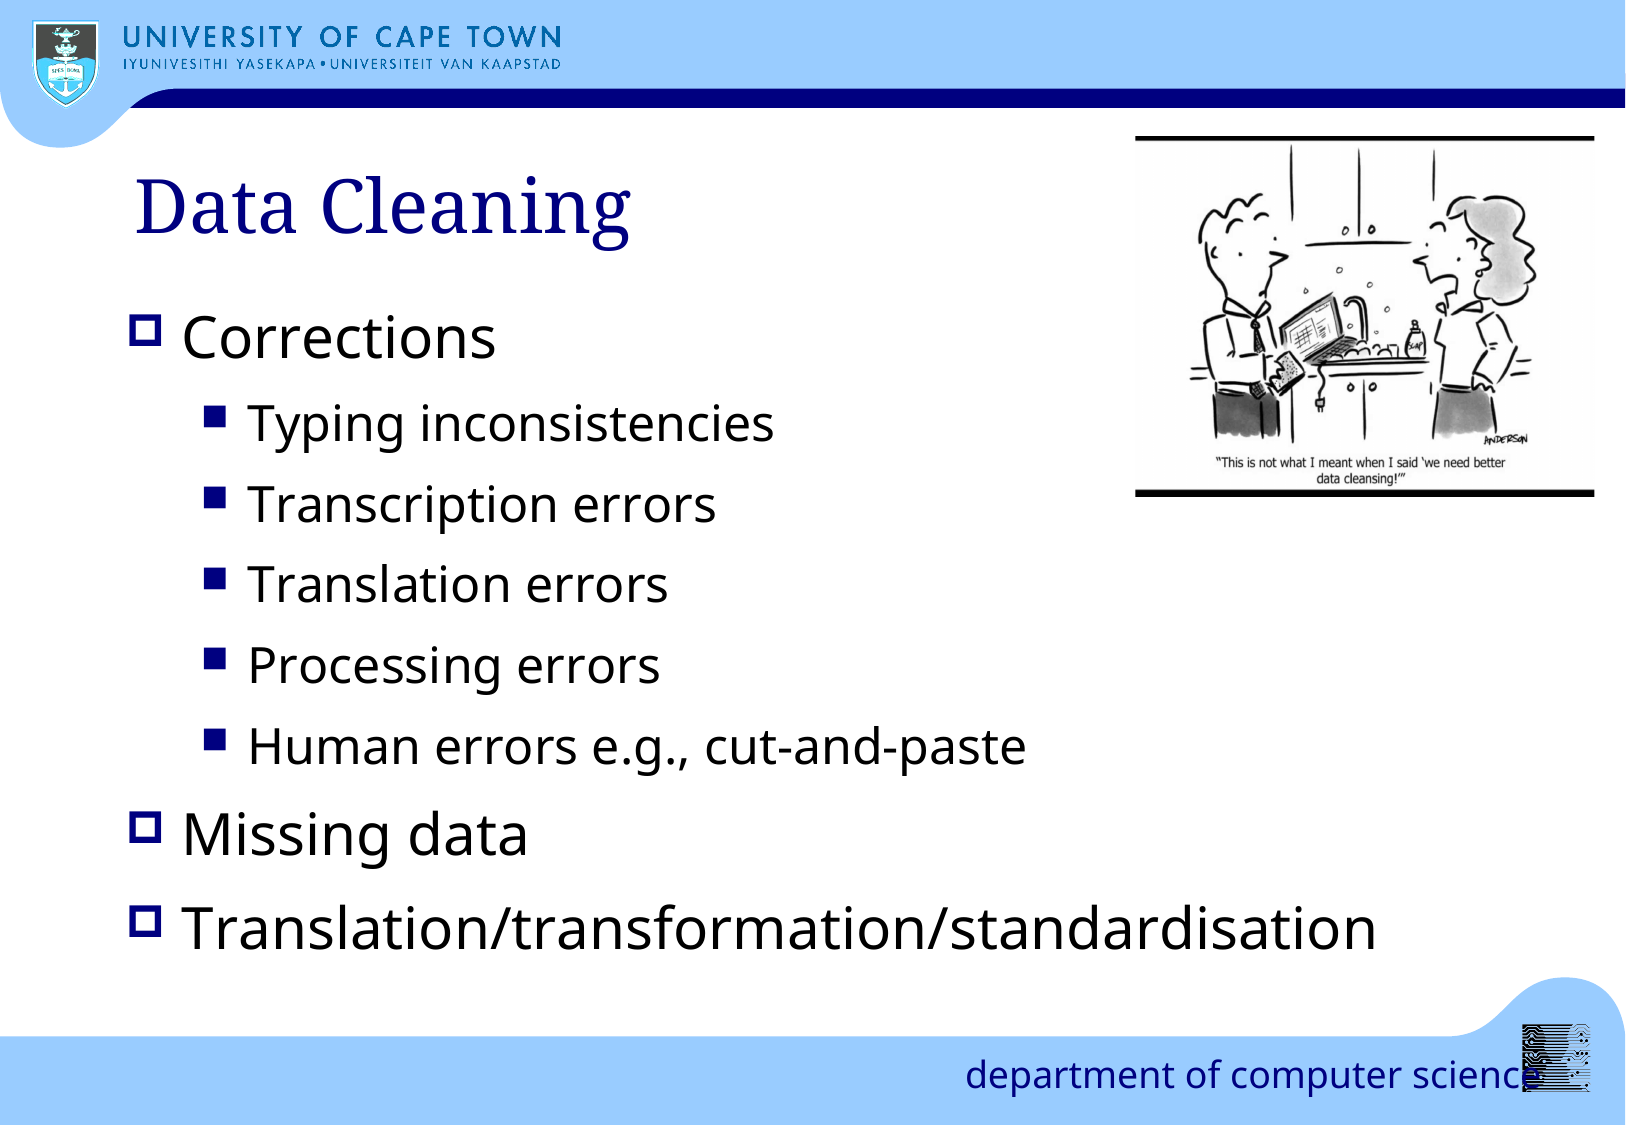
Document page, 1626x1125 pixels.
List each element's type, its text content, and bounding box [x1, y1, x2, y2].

picture [1135, 136, 1595, 497]
list Corrections Typing inconsistencies Transcription errors Translation errors Processing errors Human errors e.g., cut-and-paste Missing data Translation/transformation/standardisation [125, 296, 1570, 949]
picture [120, 23, 563, 71]
picture [1526, 1070, 1536, 1076]
title Data Cleaning [134, 140, 1135, 268]
picture [1522, 1024, 1591, 1092]
